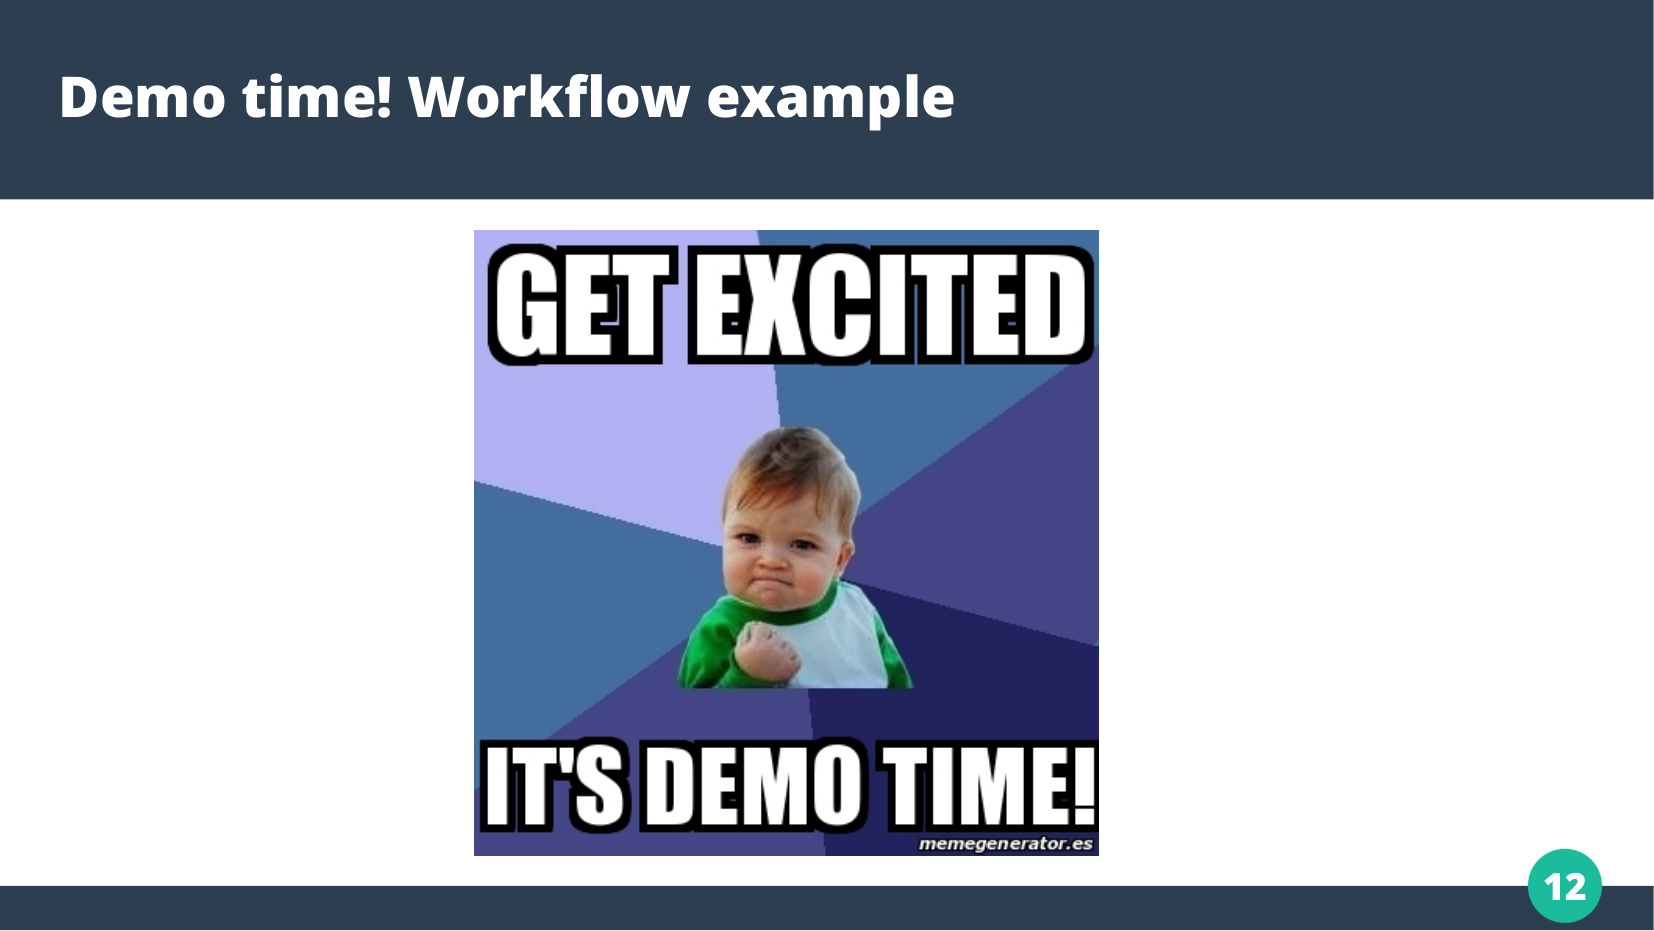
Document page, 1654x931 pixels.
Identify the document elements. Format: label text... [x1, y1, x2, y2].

title Demo time! Workflow example [59, 37, 1595, 155]
picture [474, 230, 1099, 856]
